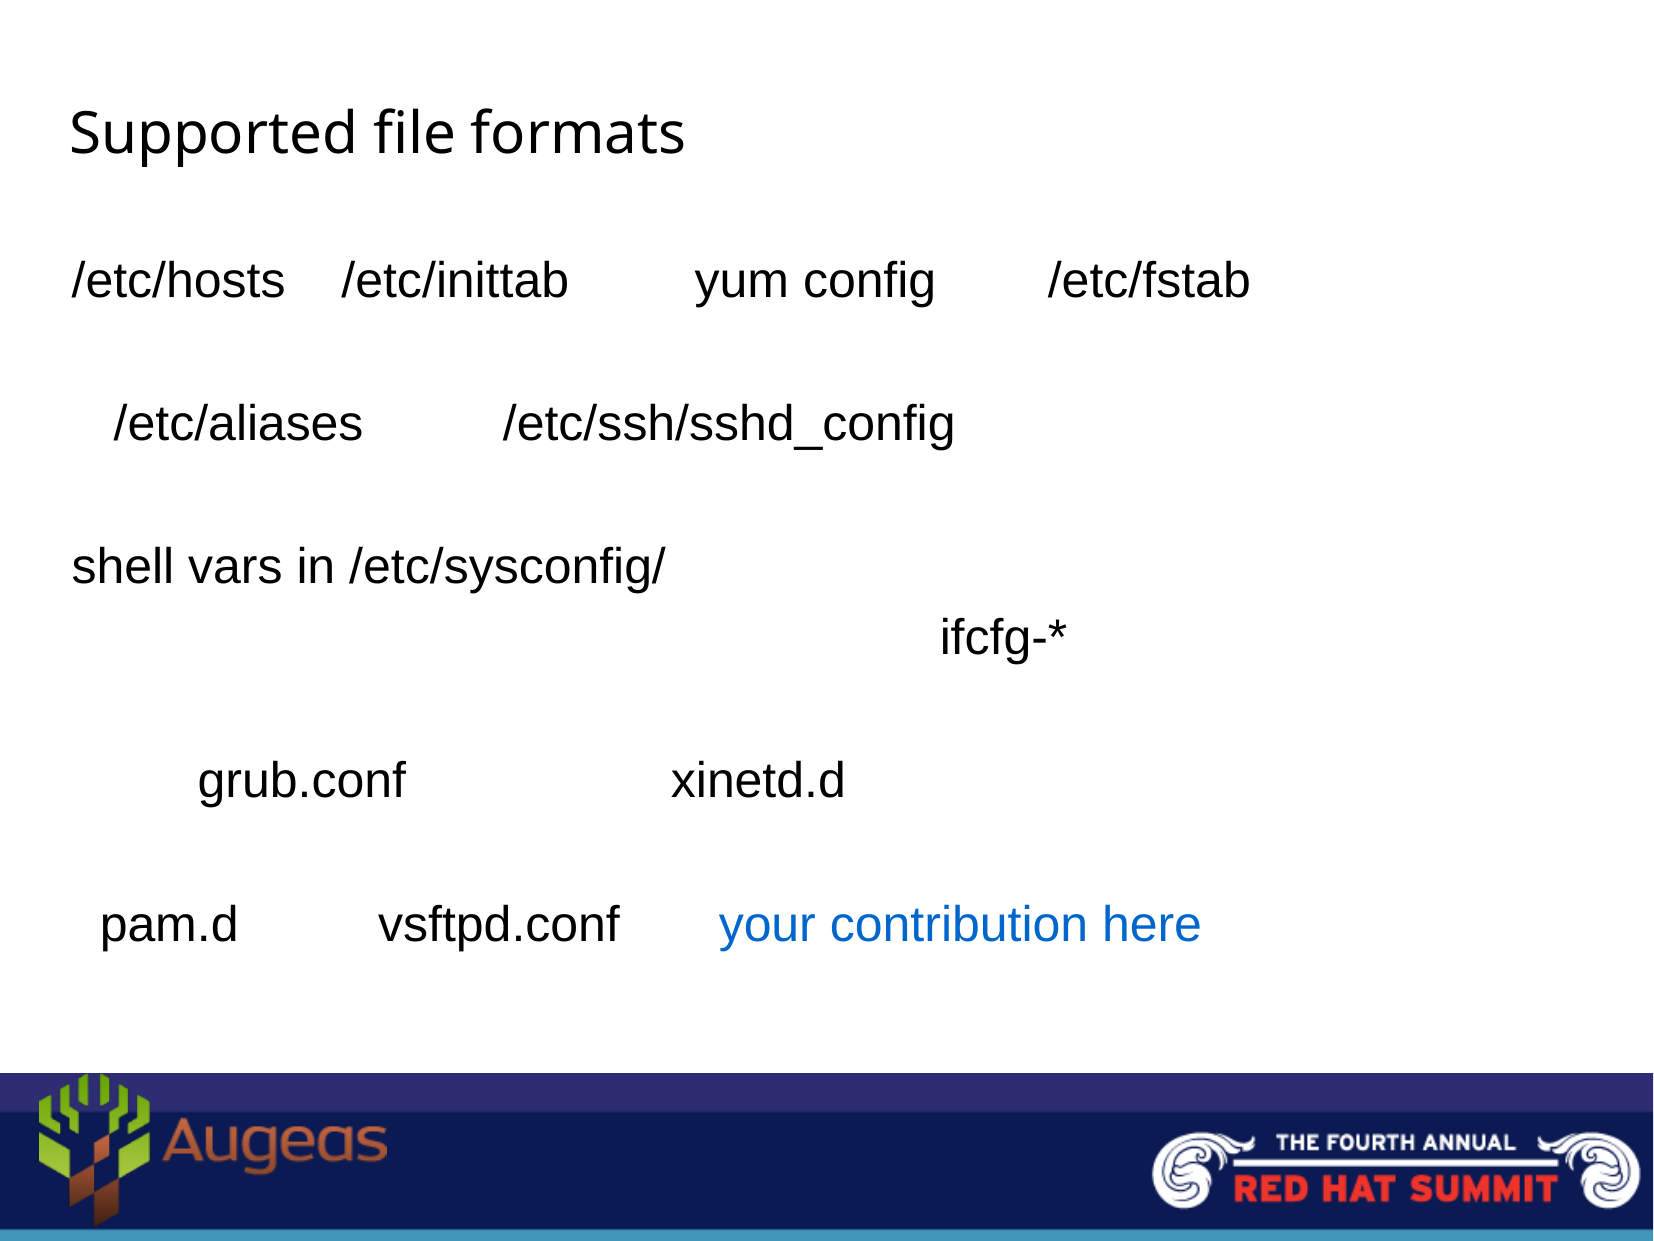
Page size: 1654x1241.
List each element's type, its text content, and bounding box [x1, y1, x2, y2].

list /etc/hosts /etc/inittab yum config /etc/fstab /etc/aliases /etc/ssh/sshd_config shell vars in /etc/sysconfig/ ifcfg-* grub.conf xinetd.d pam.d vsftpd.conf your contribution here [71, 180, 1495, 1089]
picture [0, 1073, 1654, 1241]
title Supported file formats [69, 71, 1501, 190]
